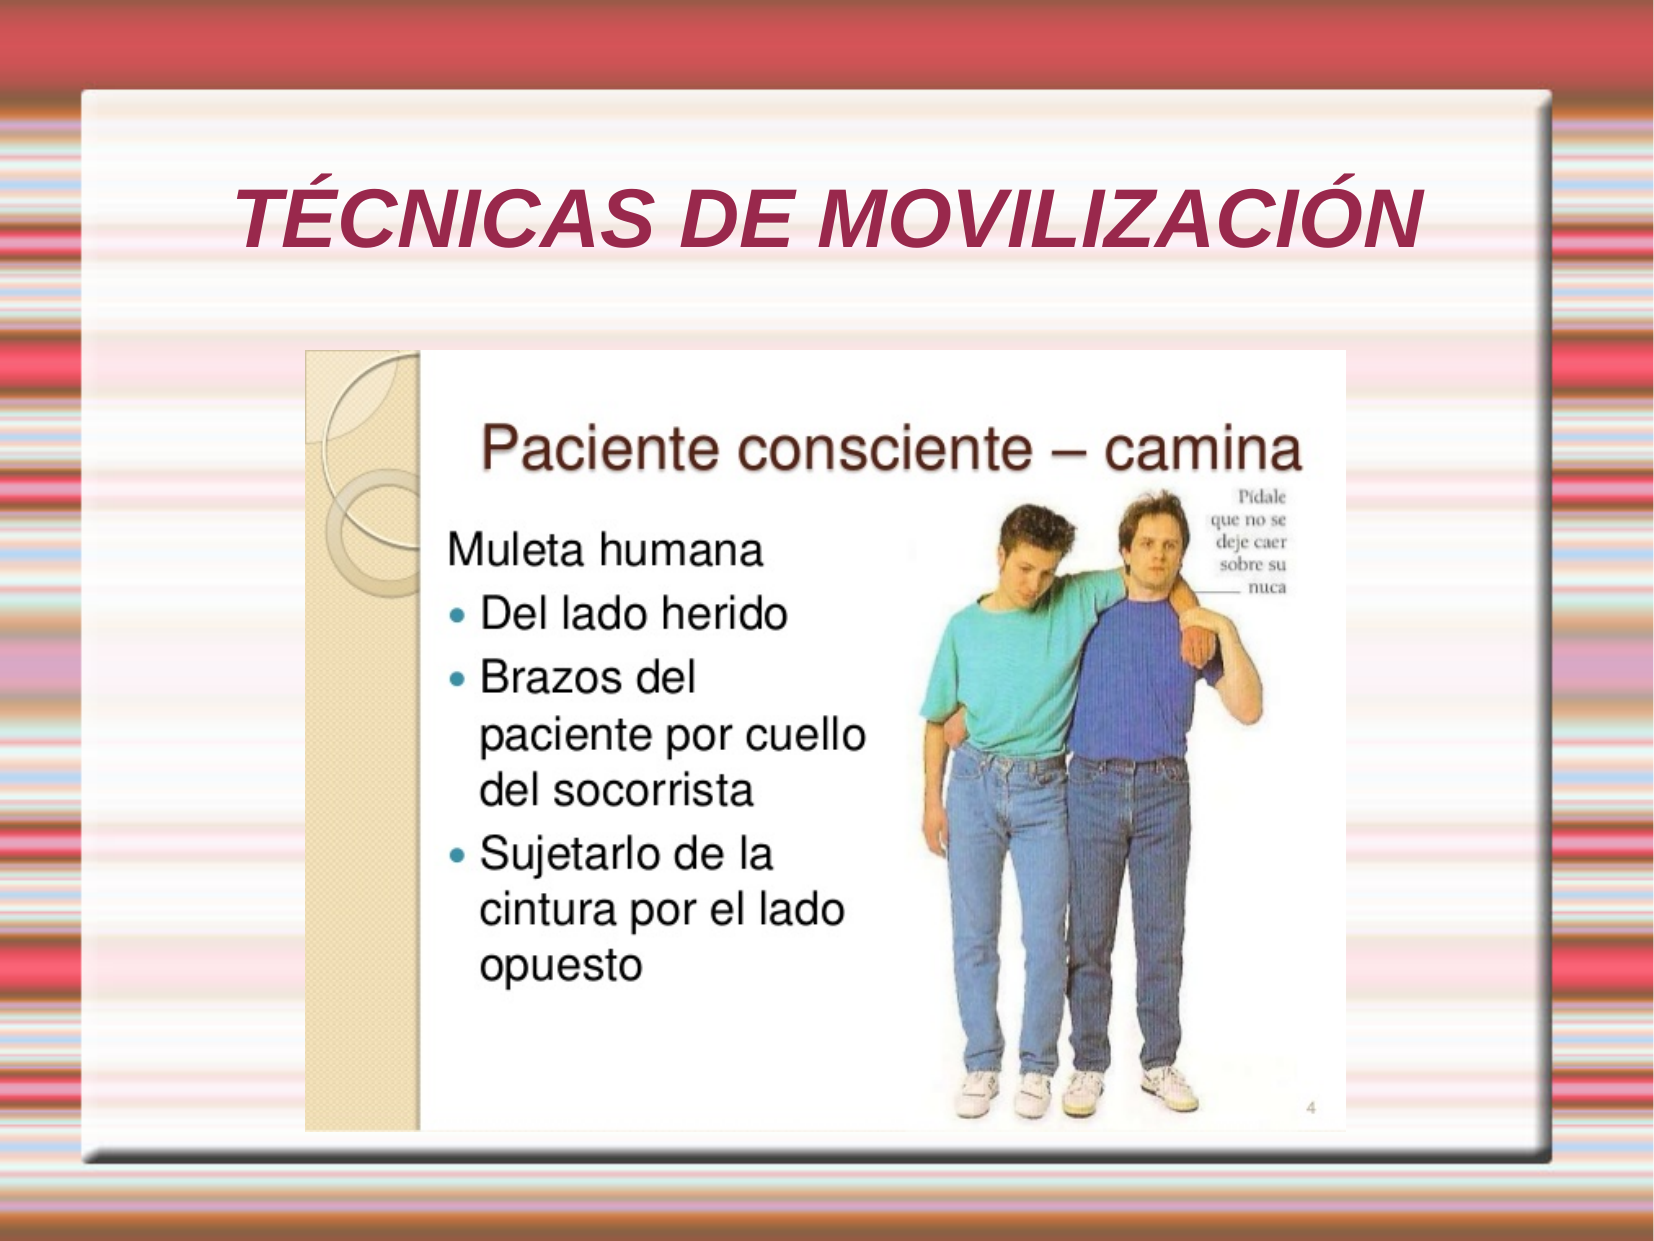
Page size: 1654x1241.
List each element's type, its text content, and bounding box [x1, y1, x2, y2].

picture [0, 0, 1654, 1241]
title TÉCNICAS DE MOVILIZACIÓN [121, 114, 1534, 322]
